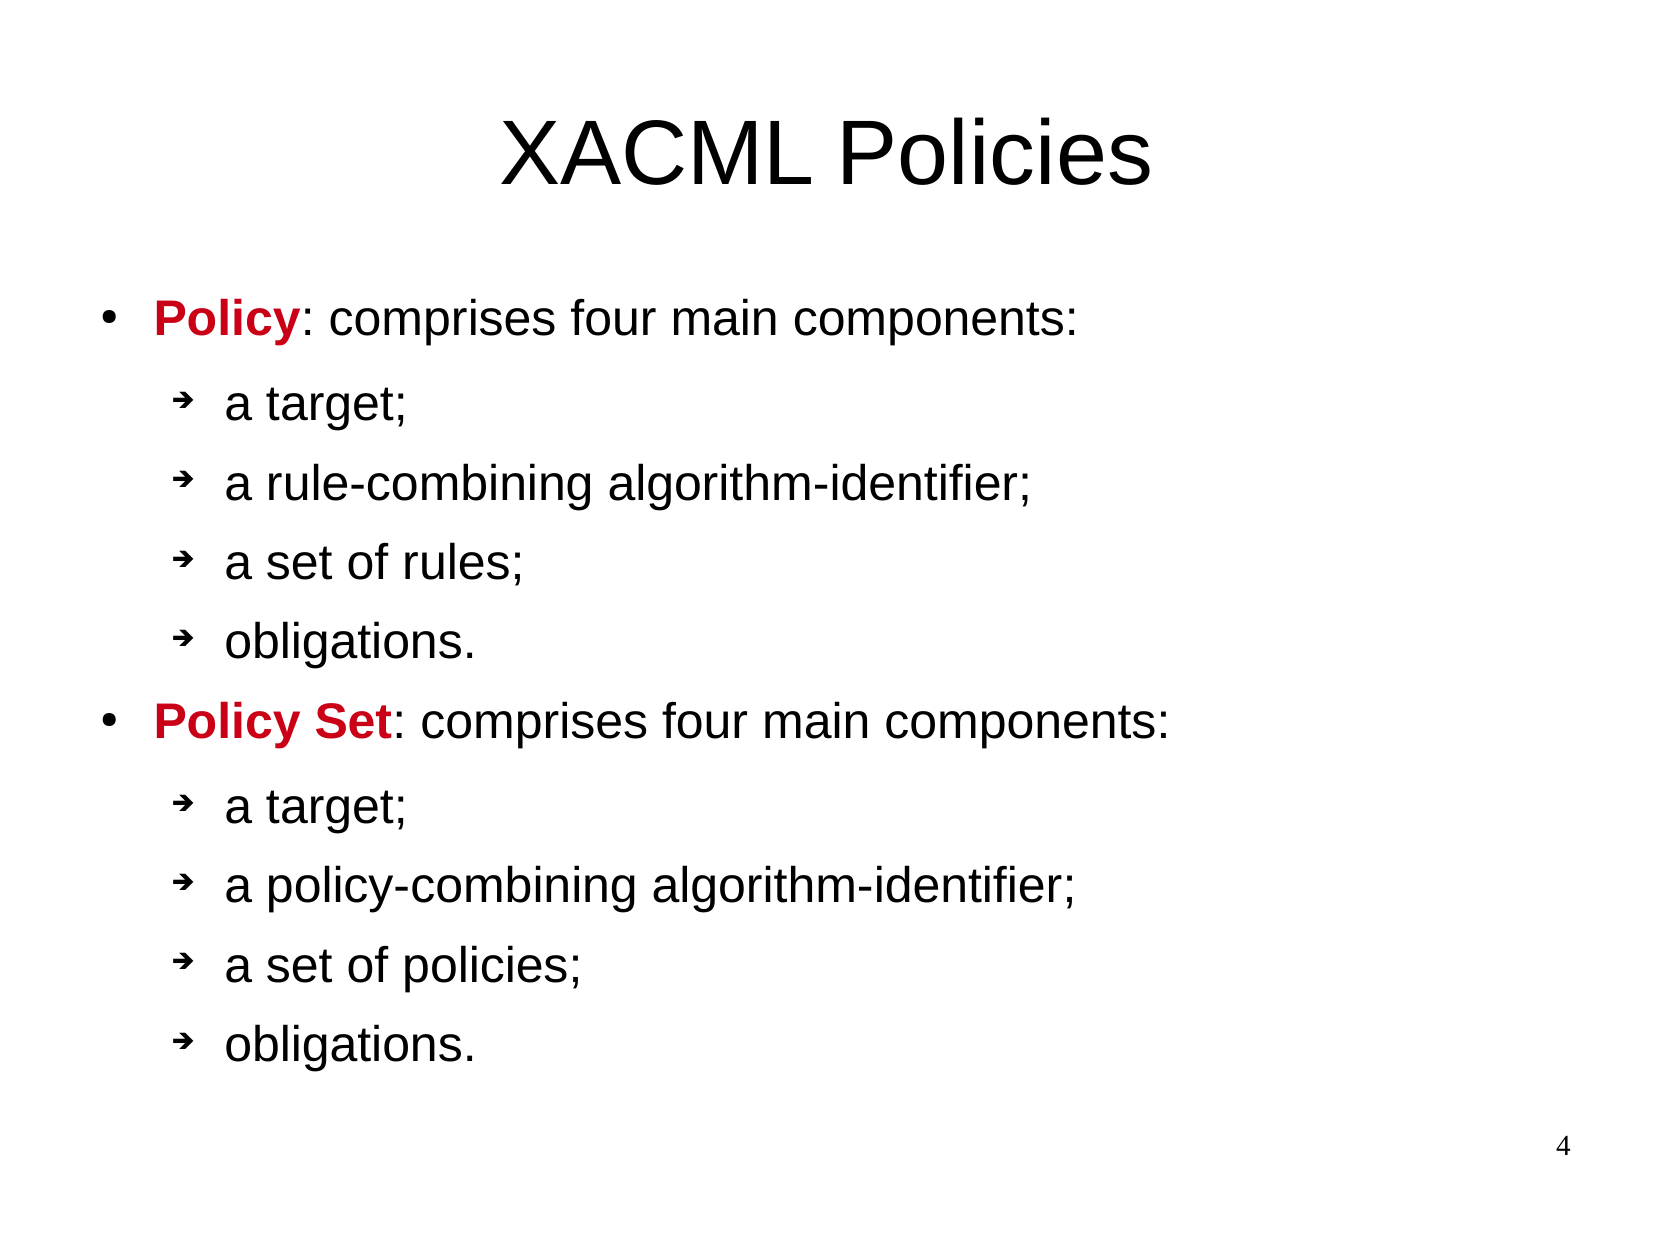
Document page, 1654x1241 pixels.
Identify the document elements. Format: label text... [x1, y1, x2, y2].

list Policy: comprises four main components: a target; a rule-combining algorithm-identifier; a set of rules; obligations. Policy Set: comprises four main components: a target; a policy-combining algorithm-identifier; a set of policies; obligations. [82, 290, 1571, 1109]
title XACML Policies [82, 56, 1571, 250]
